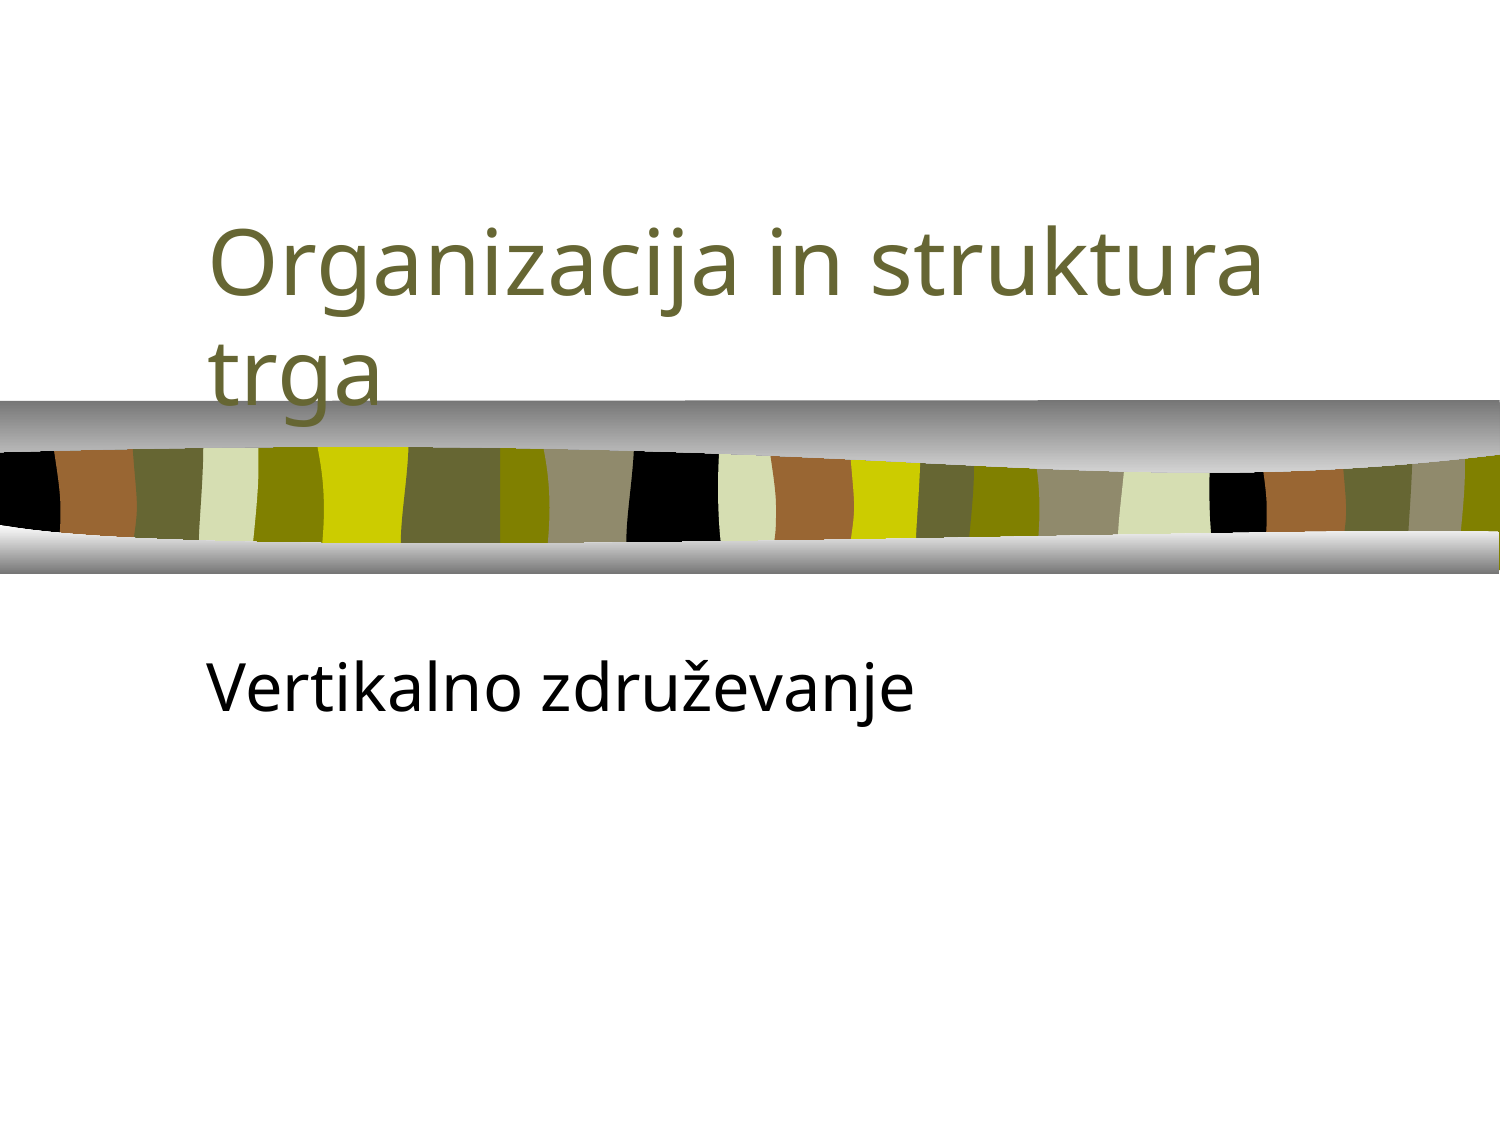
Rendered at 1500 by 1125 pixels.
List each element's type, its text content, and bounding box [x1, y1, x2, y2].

title Organizacija in struktura trga [192, 219, 1468, 408]
text_box Vertikalno združevanje [191, 637, 1242, 926]
